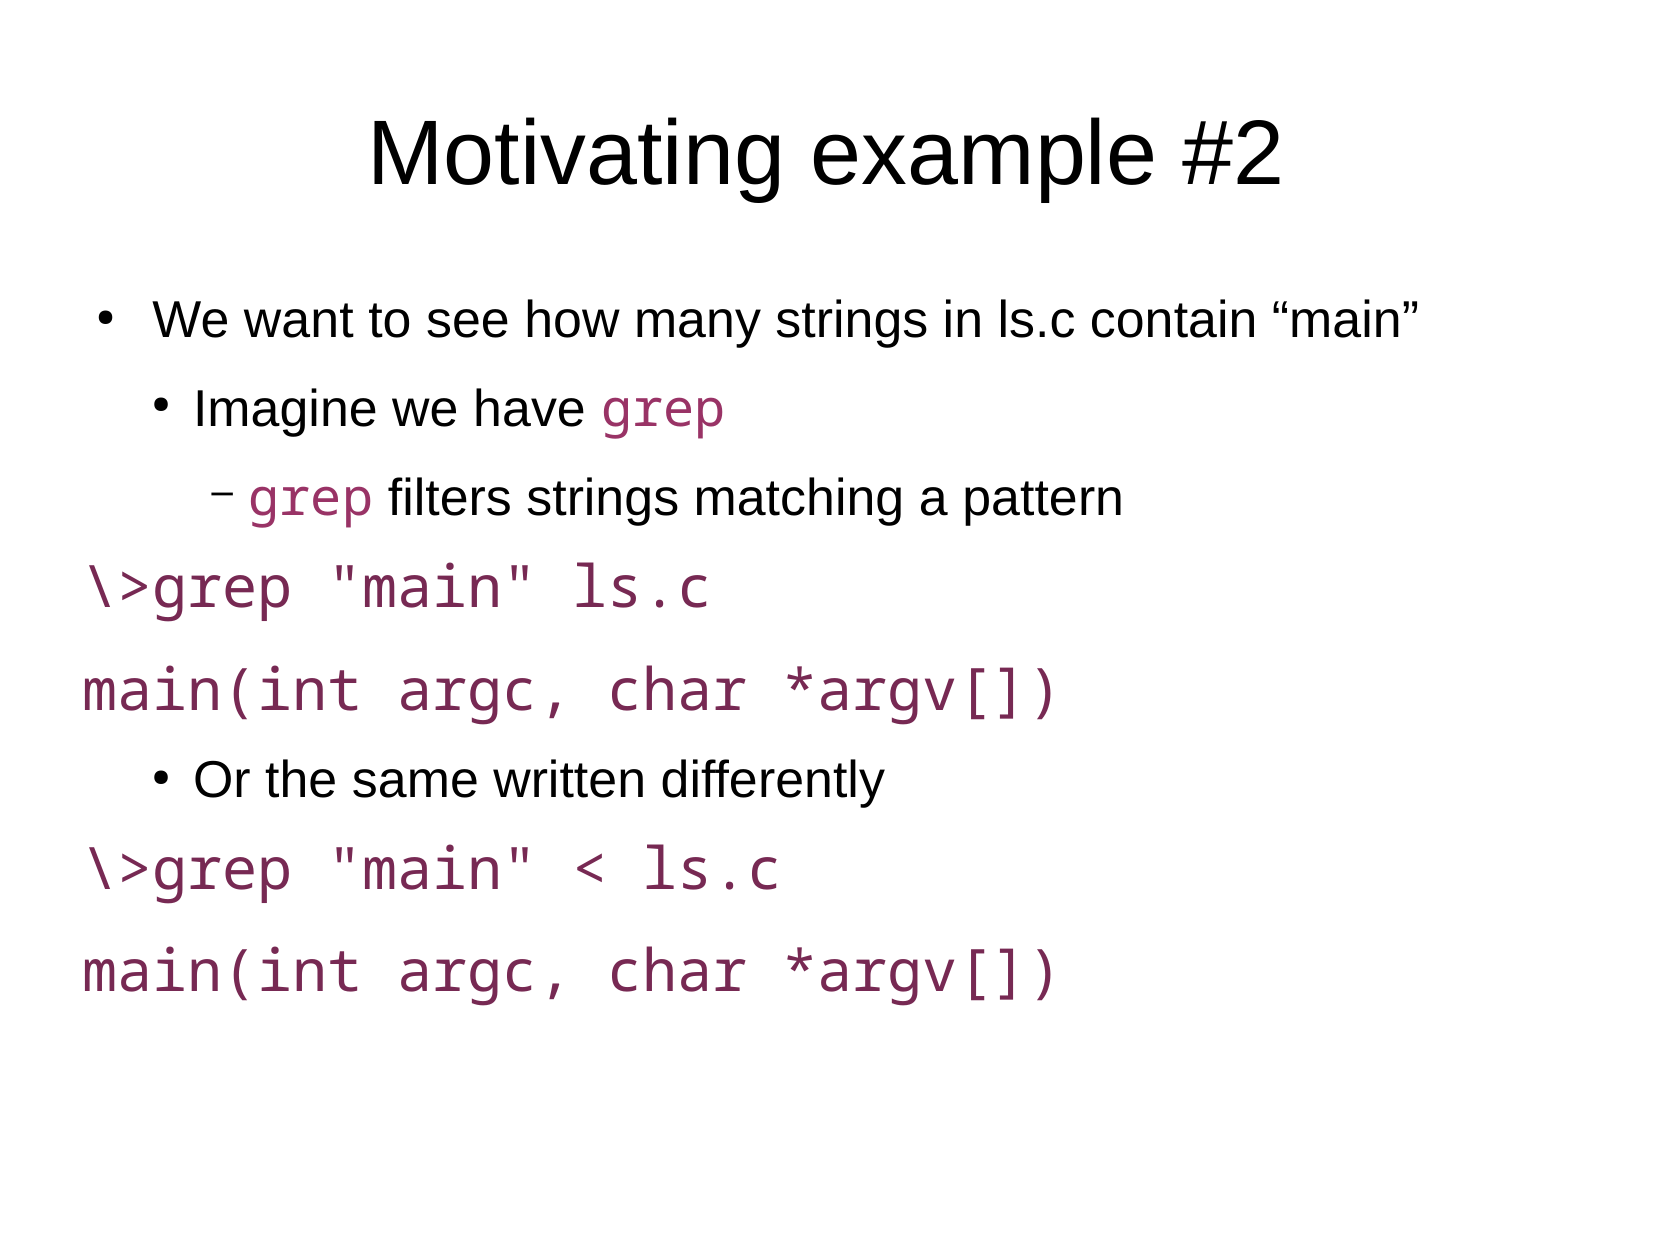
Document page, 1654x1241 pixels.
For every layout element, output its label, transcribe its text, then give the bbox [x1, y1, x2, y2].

list We want to see how many strings in ls.c contain “main” Imagine we have grep grep filters strings matching a pattern \>grep "main" ls.c main(int argc, char *argv[]) Or the same written differently \>grep "main" < ls.c main(int argc, char *argv[]) [82, 290, 1571, 1010]
title Motivating example #2 [82, 49, 1571, 257]
